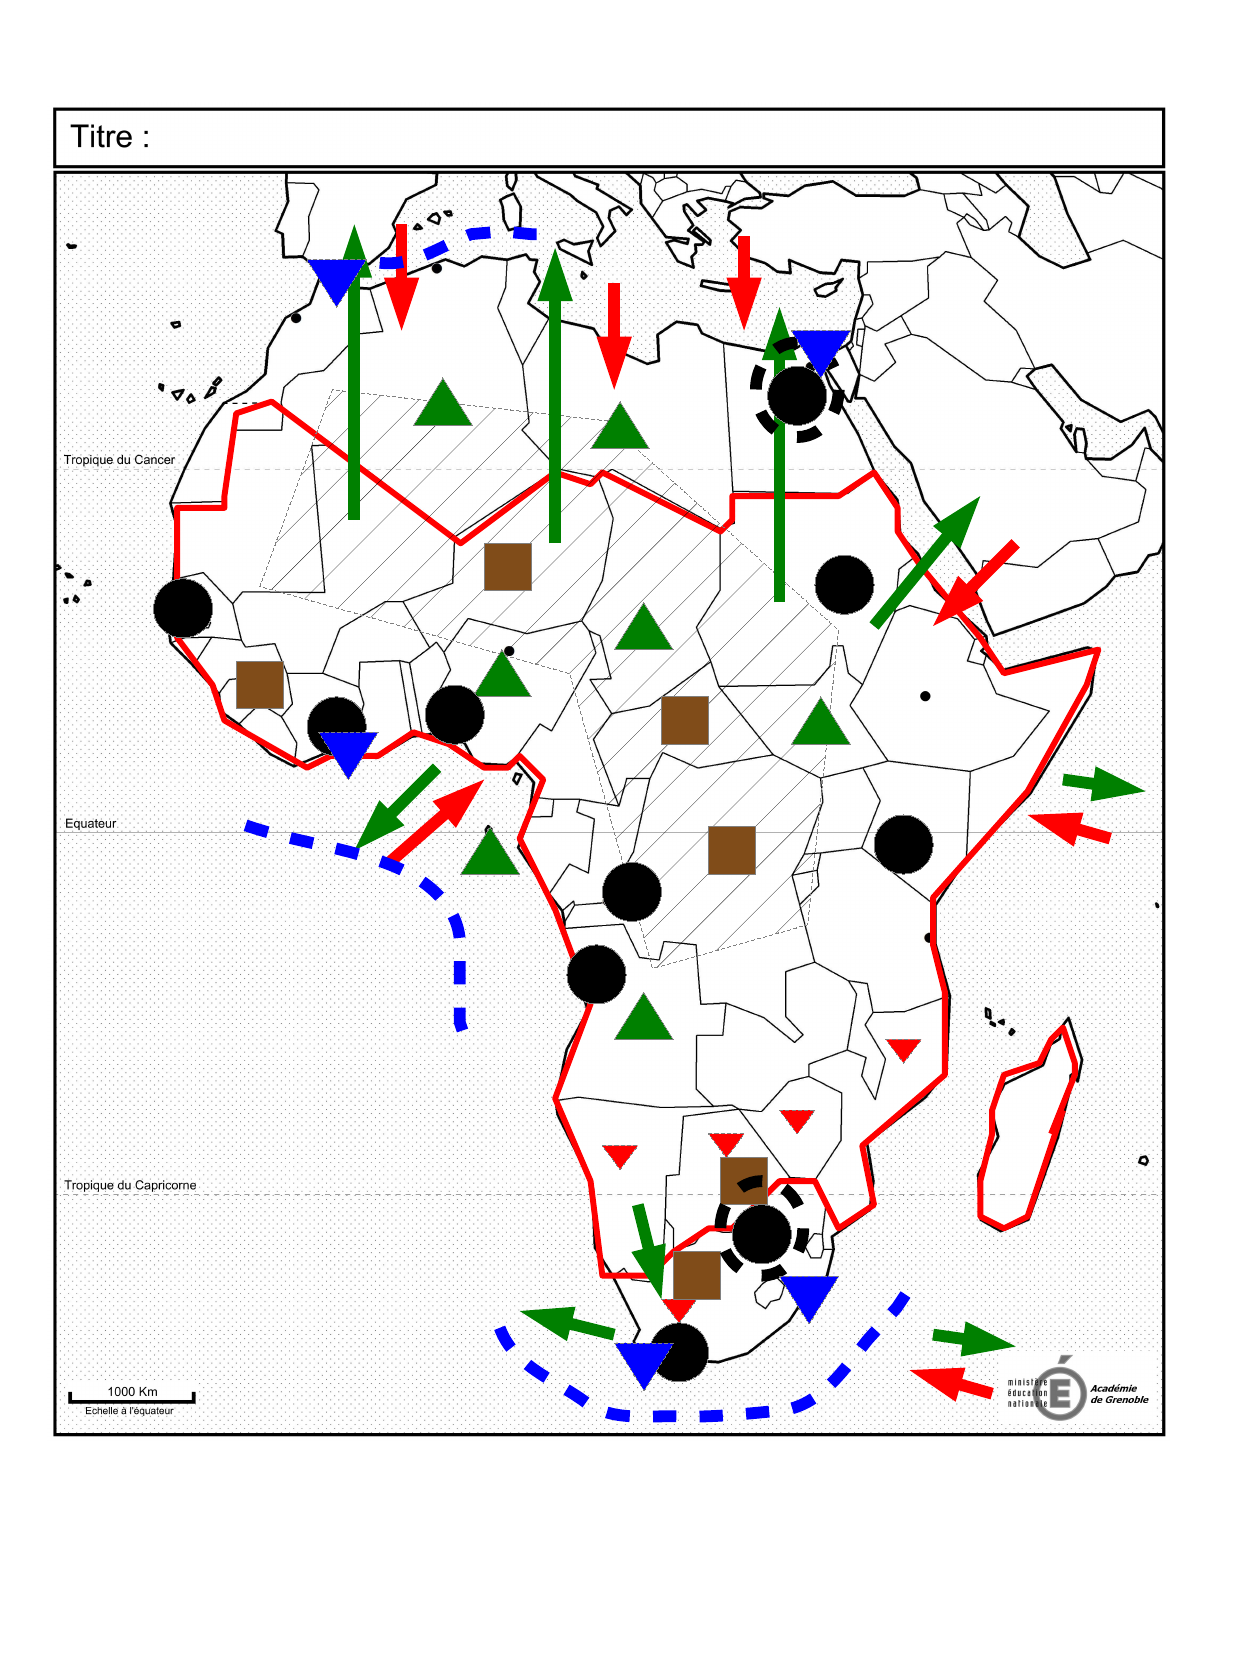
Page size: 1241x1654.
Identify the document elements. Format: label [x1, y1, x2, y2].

text_box [307, 259, 367, 308]
text_box [460, 826, 520, 875]
text_box [602, 1145, 638, 1170]
text_box [779, 1110, 816, 1134]
text_box [779, 1276, 839, 1324]
text_box [259, 377, 851, 969]
text_box [153, 578, 213, 638]
text_box [885, 1039, 922, 1064]
text_box [814, 555, 875, 615]
text_box [307, 696, 379, 780]
text_box [614, 992, 674, 1040]
picture [47, 102, 1170, 1441]
text_box [874, 814, 934, 875]
text_box [767, 330, 851, 426]
text_box [236, 661, 284, 709]
text_box [566, 944, 627, 1004]
text_box [614, 1251, 721, 1391]
text_box [708, 1133, 792, 1264]
